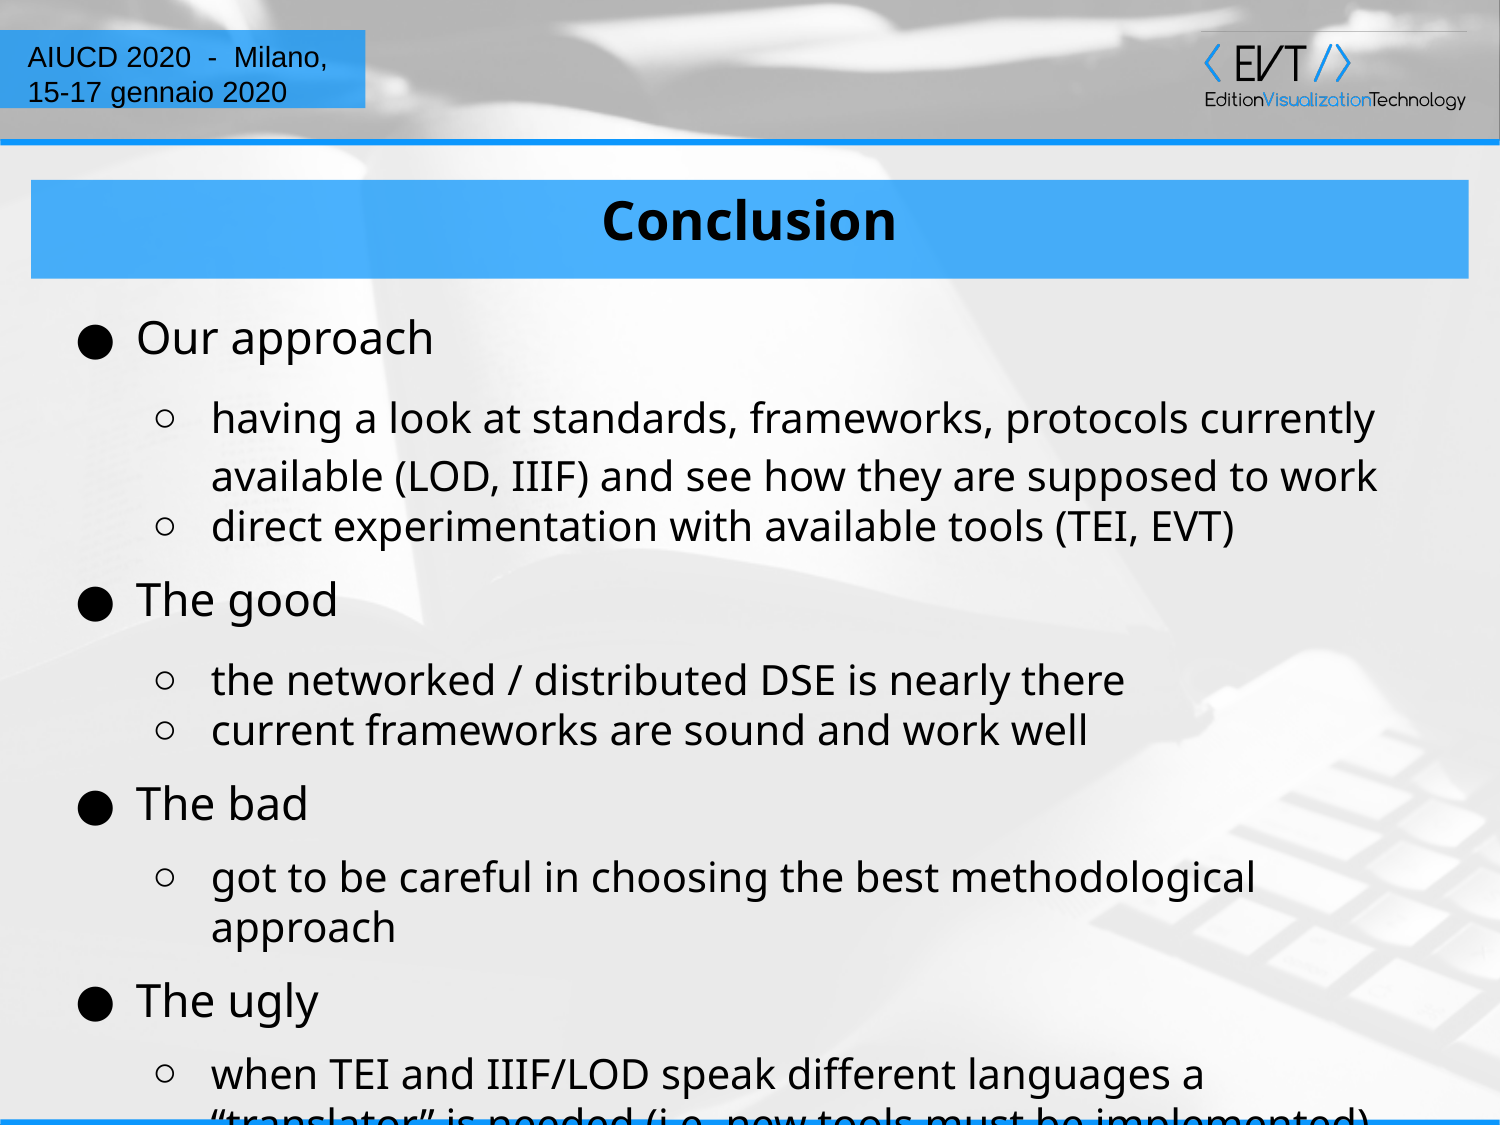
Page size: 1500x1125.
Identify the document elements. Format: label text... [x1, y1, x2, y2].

text_box refers to www.ancientwisdoms.ac.uk/media/ontology/sawsOntology.owl#refersTo [0, 30, 366, 109]
picture [1201, 31, 1467, 112]
list Our approach having a look at standards, frameworks, protocols currently available (LOD, IIIF) and see how they are supposed to work direct experimentation with available tools (TEI, EVT) The good the networked / distributed DSE is nearly there current frameworks are sound and work well The bad got to be careful in choosing the best methodological approach The ugly when TEI and IIIF/LOD speak different languages a “translator” is needed (i.e. new tools must be implemented) [51, 299, 1436, 1101]
title Conclusion [31, 176, 1469, 276]
